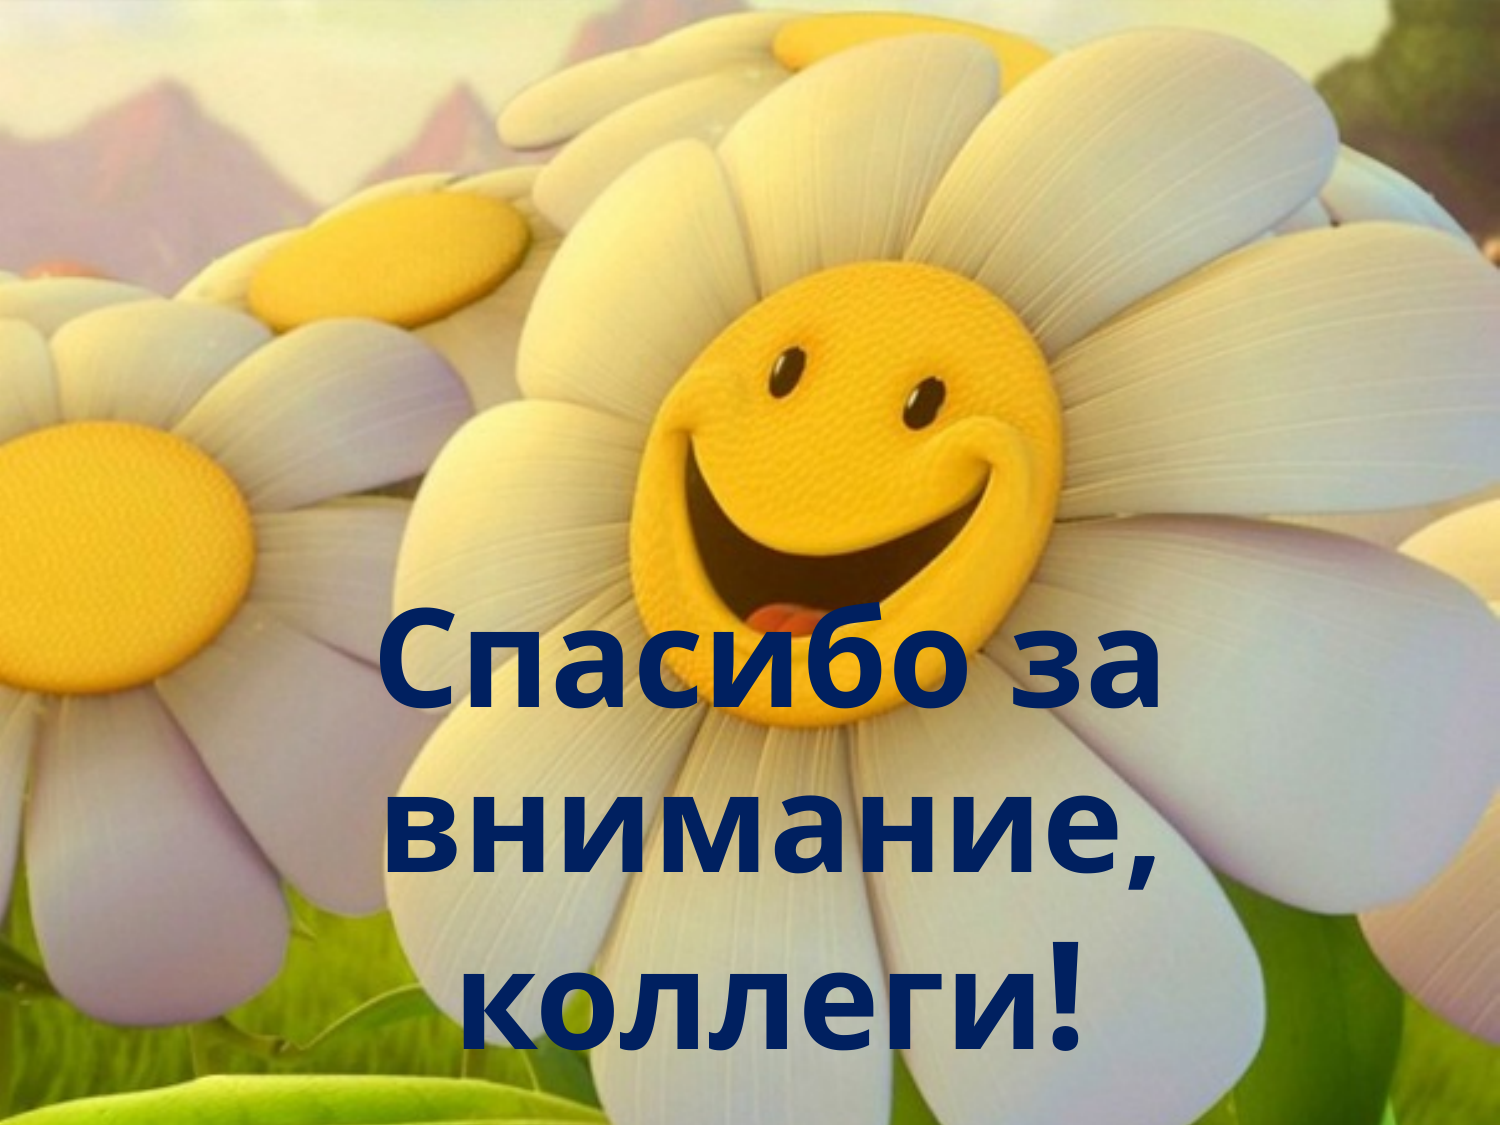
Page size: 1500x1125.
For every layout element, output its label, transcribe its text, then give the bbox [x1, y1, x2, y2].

text_box Спасибо за внимание, коллеги! [41, 562, 1500, 1088]
picture [0, 0, 1500, 1125]
